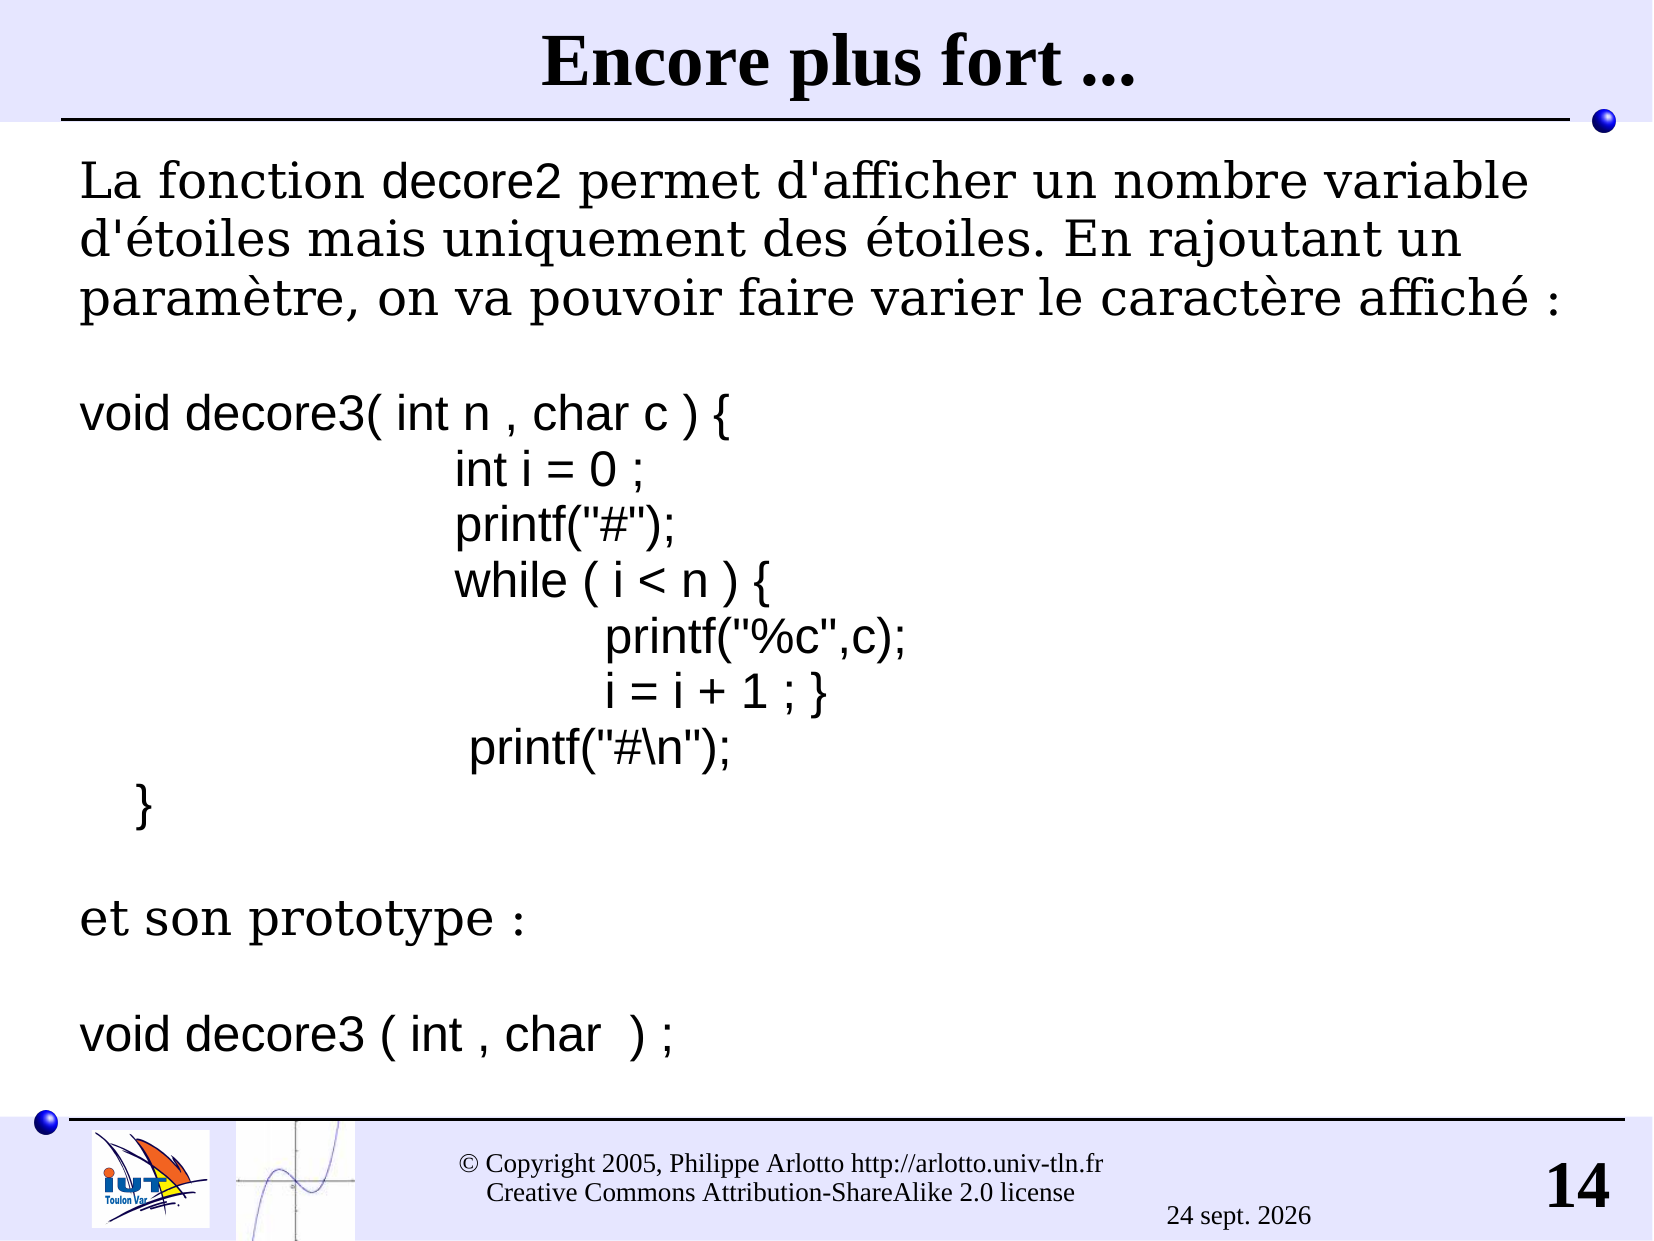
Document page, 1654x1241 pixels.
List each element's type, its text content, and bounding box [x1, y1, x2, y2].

title Encore plus fort ... [95, 14, 1585, 107]
text_box La fonction decore2 permet d'afficher un nombre variable d'étoiles mais uniquement des étoiles. En rajoutant un paramètre, on va pouvoir faire varier le caractère affiché : void decore3( int n , char c ) { int i = 0 ; printf("#"); while ( i < n ) { printf("%c",c); i = i + 1 ; } printf("#\n"); } et son prototype : void decore3 ( int , char ) ; [79, 152, 1565, 1063]
picture [236, 1121, 355, 1241]
